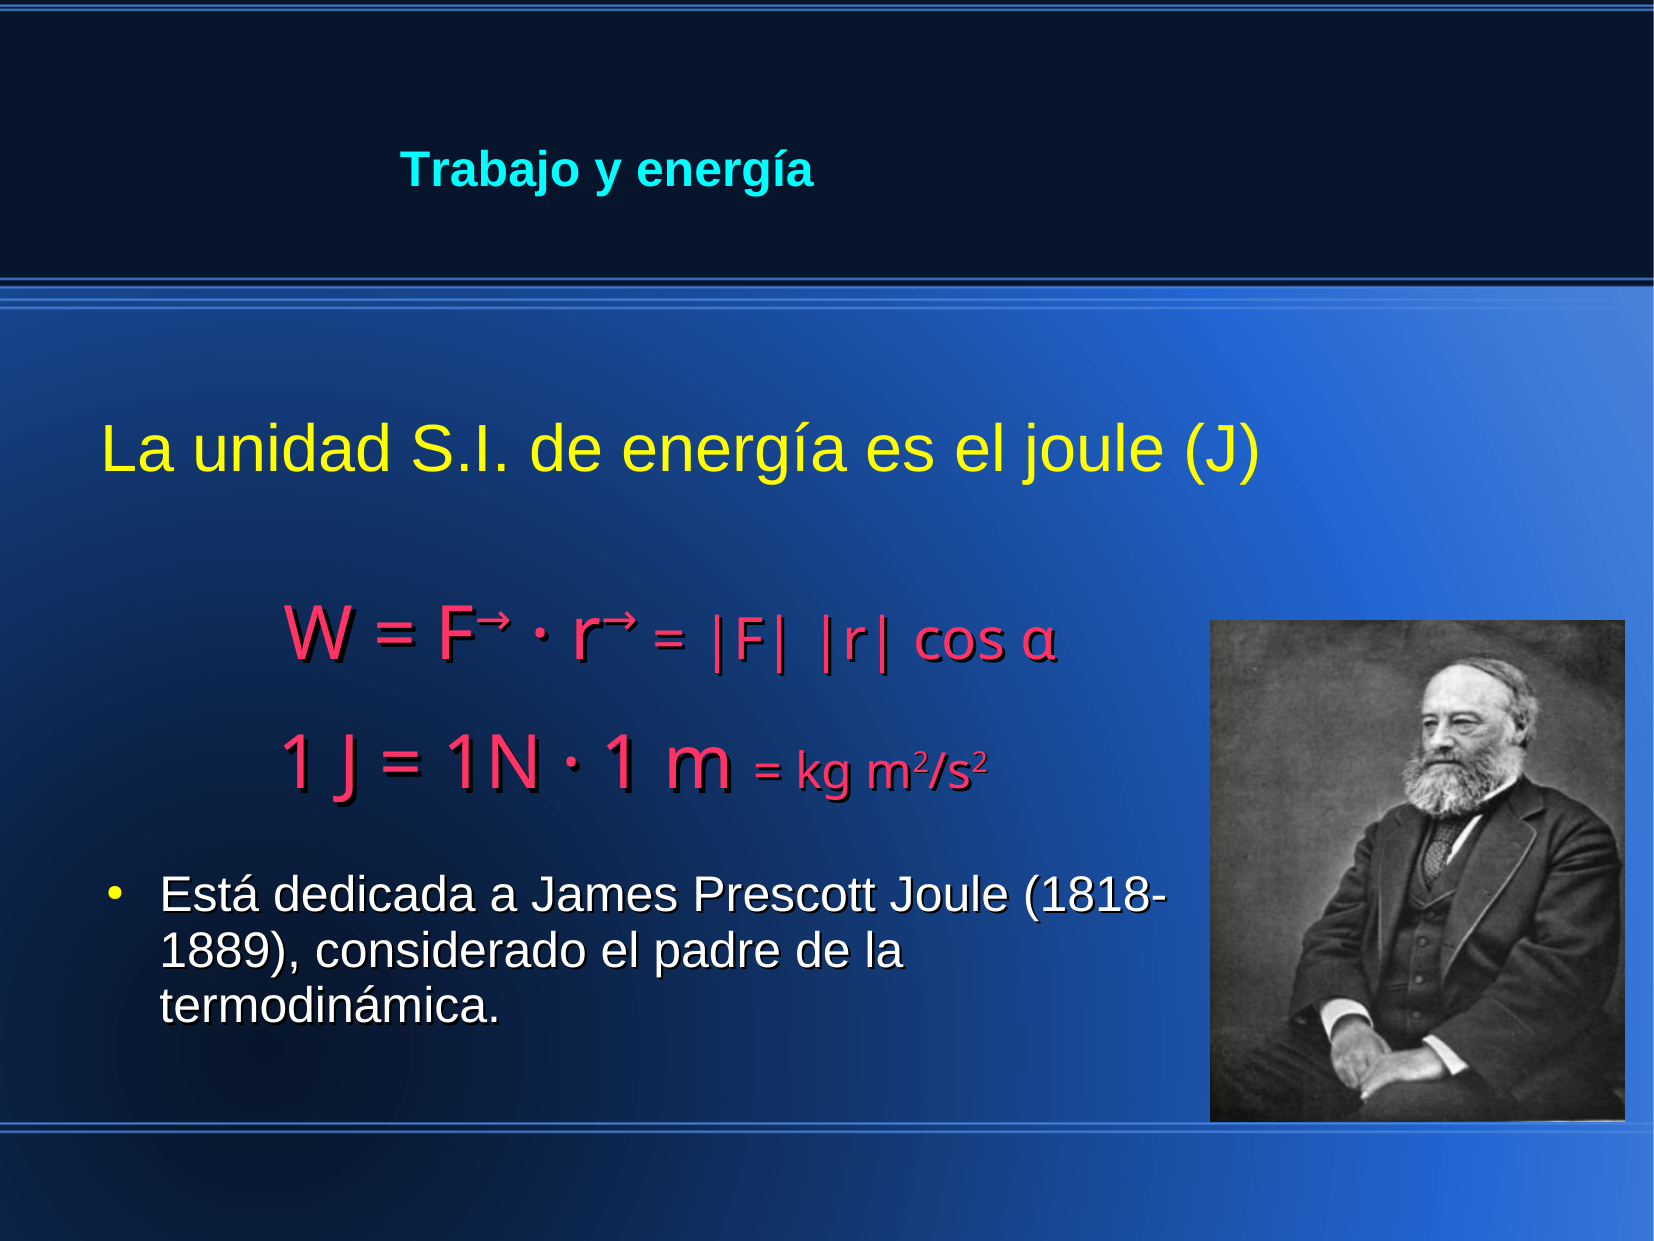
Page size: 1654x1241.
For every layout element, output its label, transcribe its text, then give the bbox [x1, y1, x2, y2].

text_box W = F→ · r→ = |F| |r| cos α [118, 579, 1152, 680]
list La unidad S.I. de energía es el joule (J) [29, 306, 1595, 562]
text_box Está dedicada a James Prescott Joule (1818-1889), considerado el padre de la termodinámica. [88, 866, 1210, 1036]
picture [0, 0, 1654, 1241]
title Trabajo y energía [32, 118, 1182, 220]
text_box 1 J = 1N · 1 m = kg m2/s2 [206, 708, 1123, 855]
